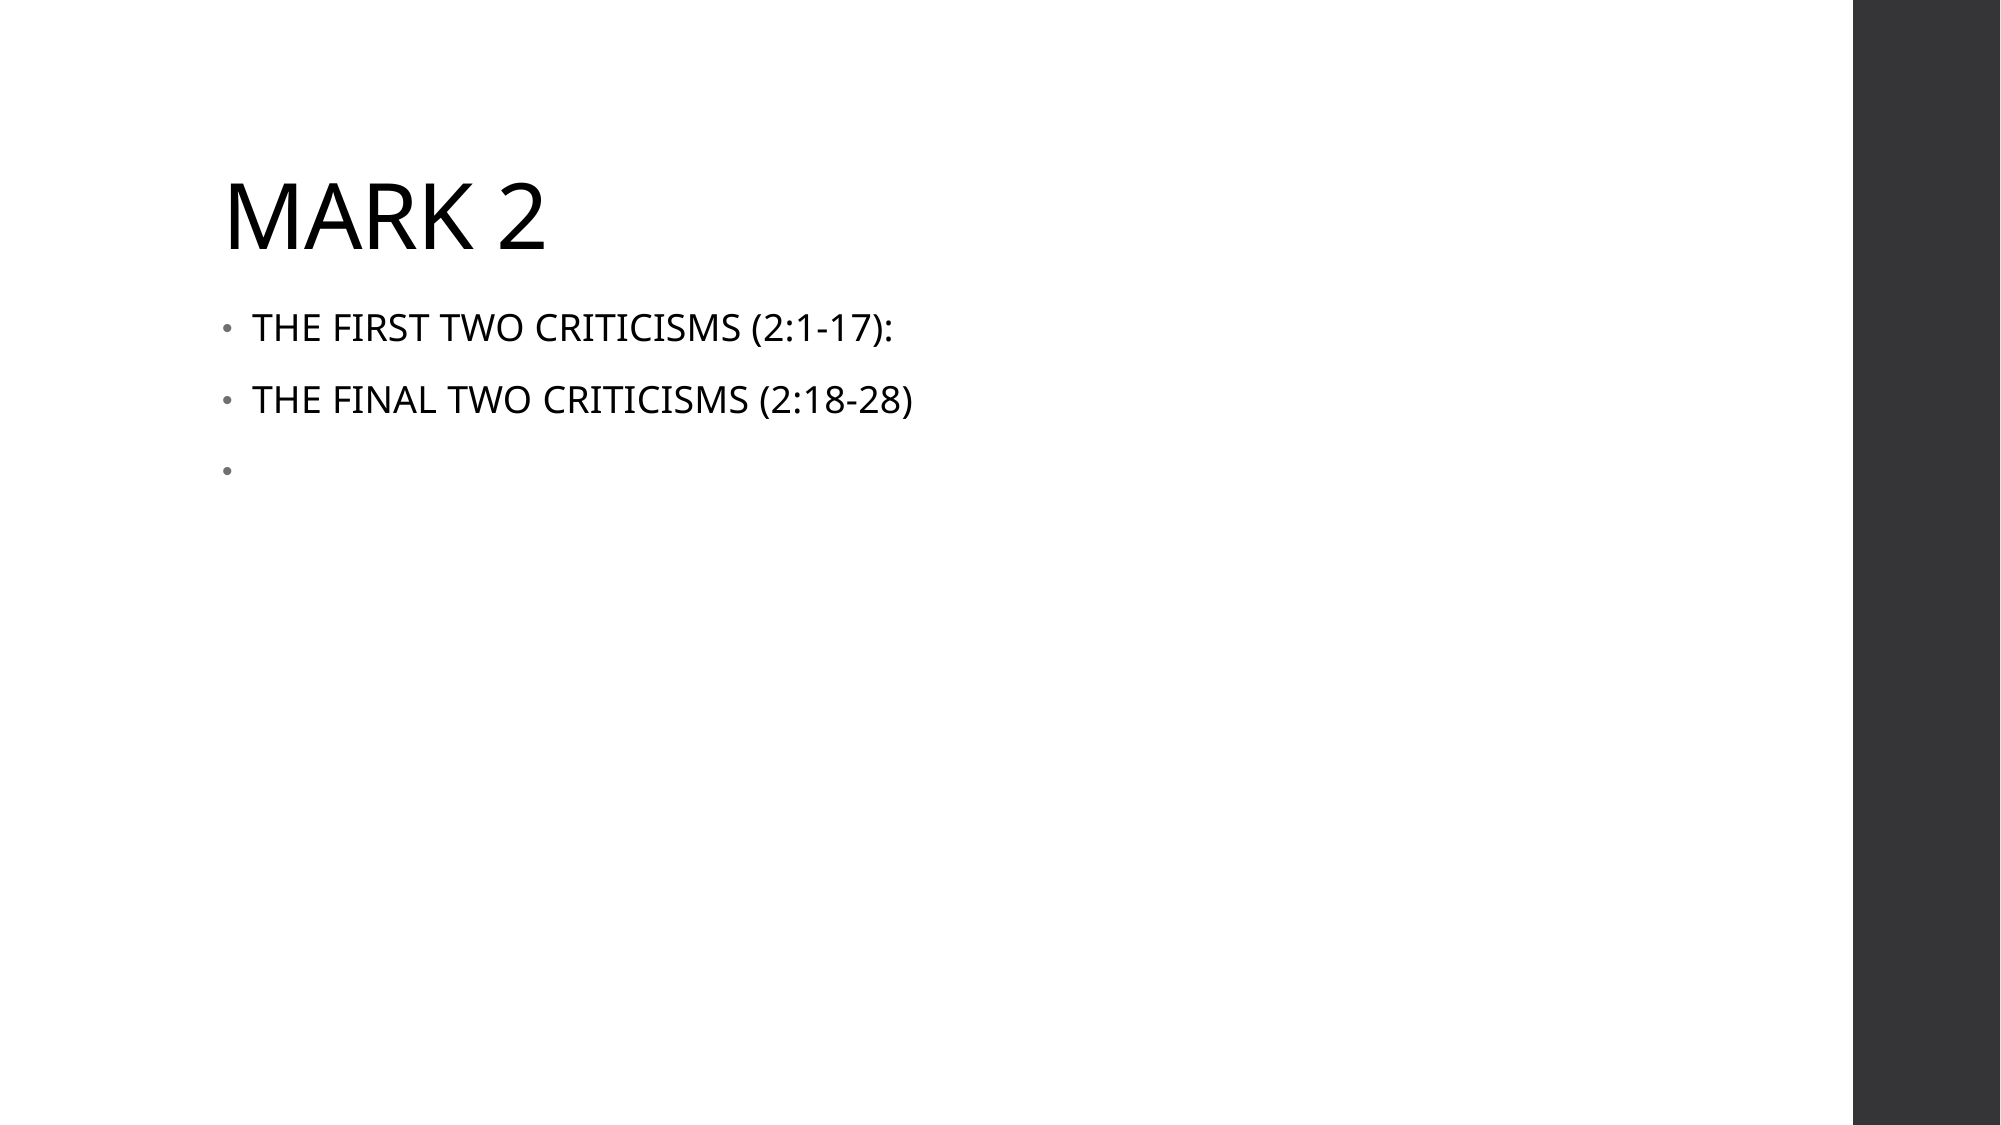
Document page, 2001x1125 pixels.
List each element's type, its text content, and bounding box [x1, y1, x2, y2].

title MARK 2 [206, 60, 1797, 278]
list THE FIRST TWO CRITICISMS (2:1-17): THE FINAL TWO CRITICISMS (2:18-28) [206, 299, 1617, 1014]
